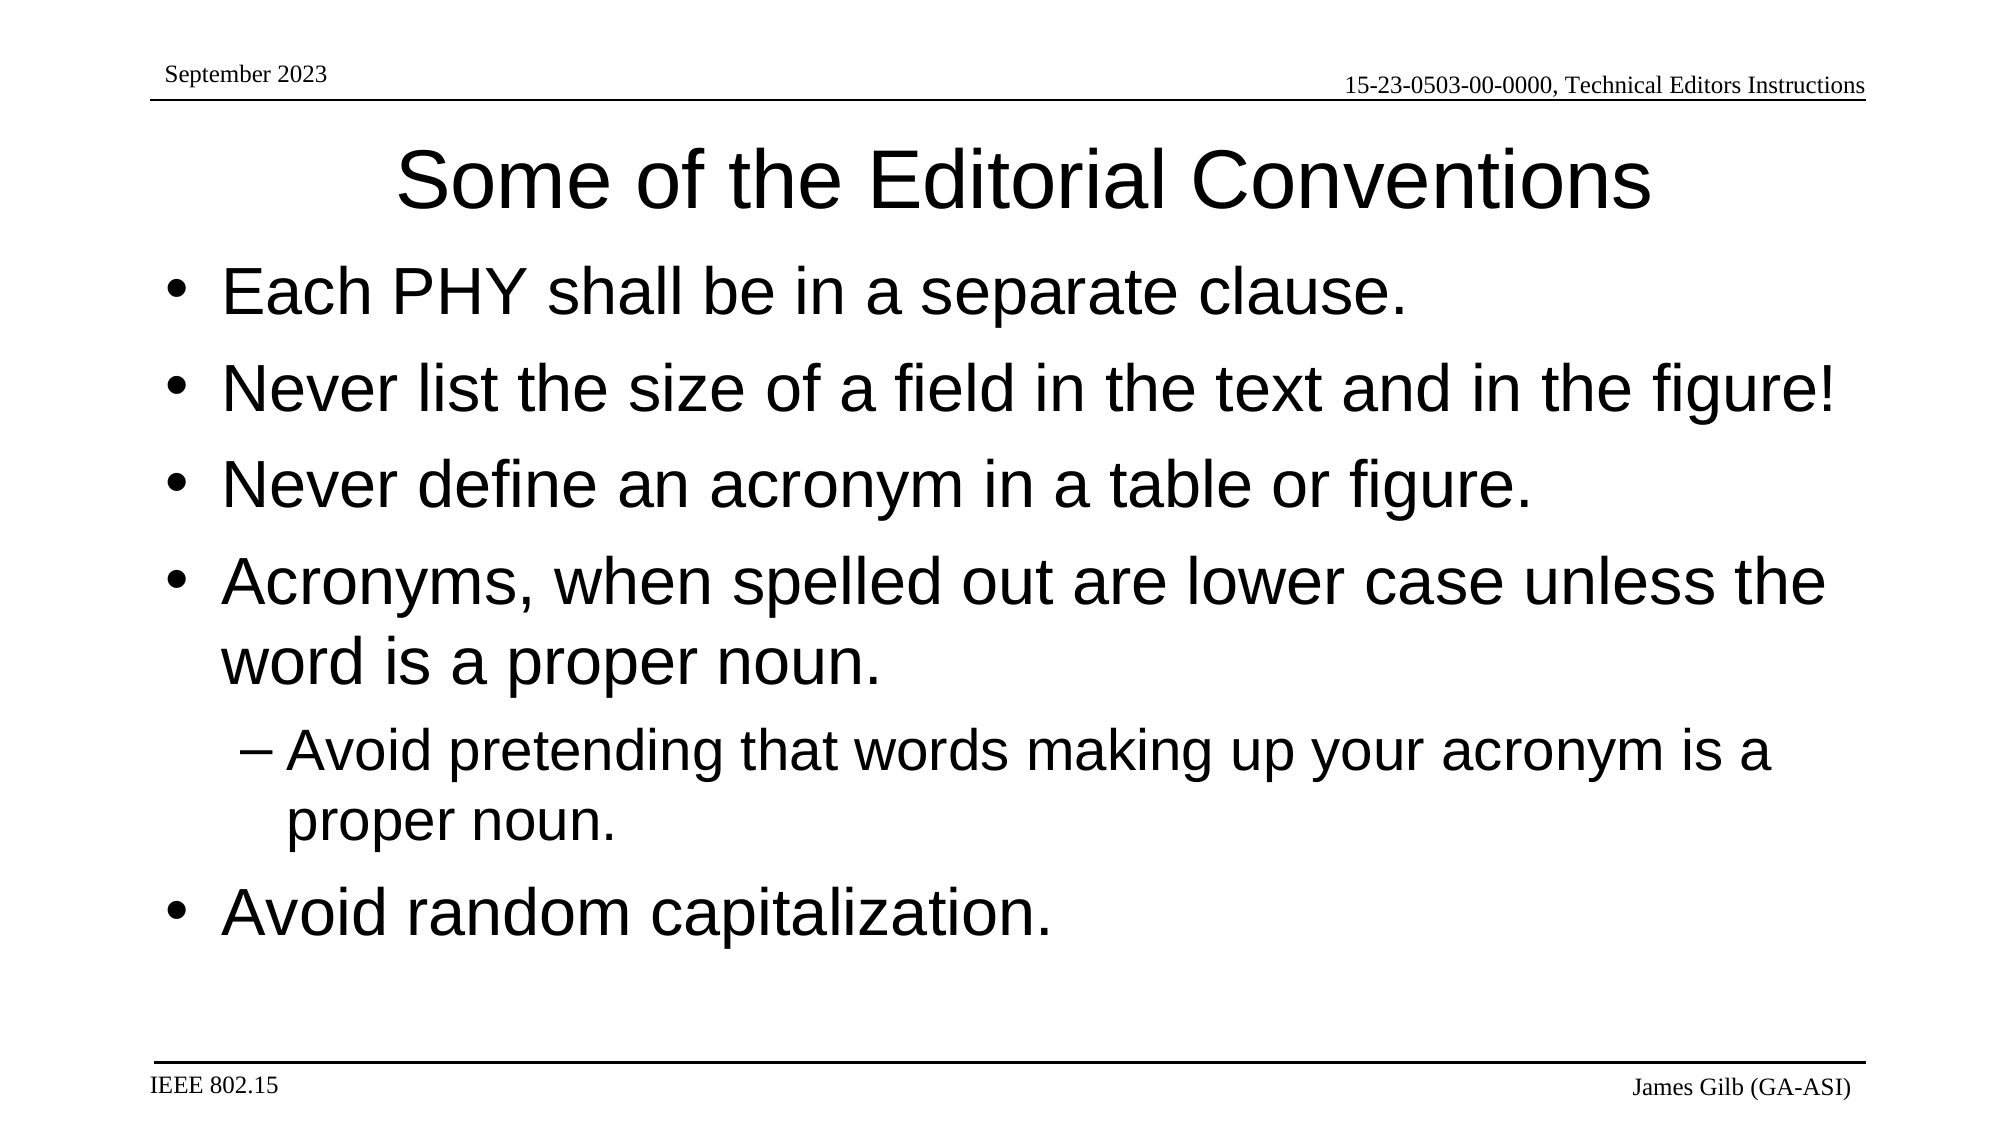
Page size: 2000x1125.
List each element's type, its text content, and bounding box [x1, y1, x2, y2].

list Each PHY shall be in a separate clause. Never list the size of a field in the text and in the figure! Never define an acronym in a table or figure. Acronyms, when spelled out are lower case unless the word is a proper noun. Avoid pretending that words making up your acronym is a proper noun. Avoid random capitalization. [149, 239, 1900, 1051]
title Some of the Editorial Conventions [149, 112, 1900, 238]
